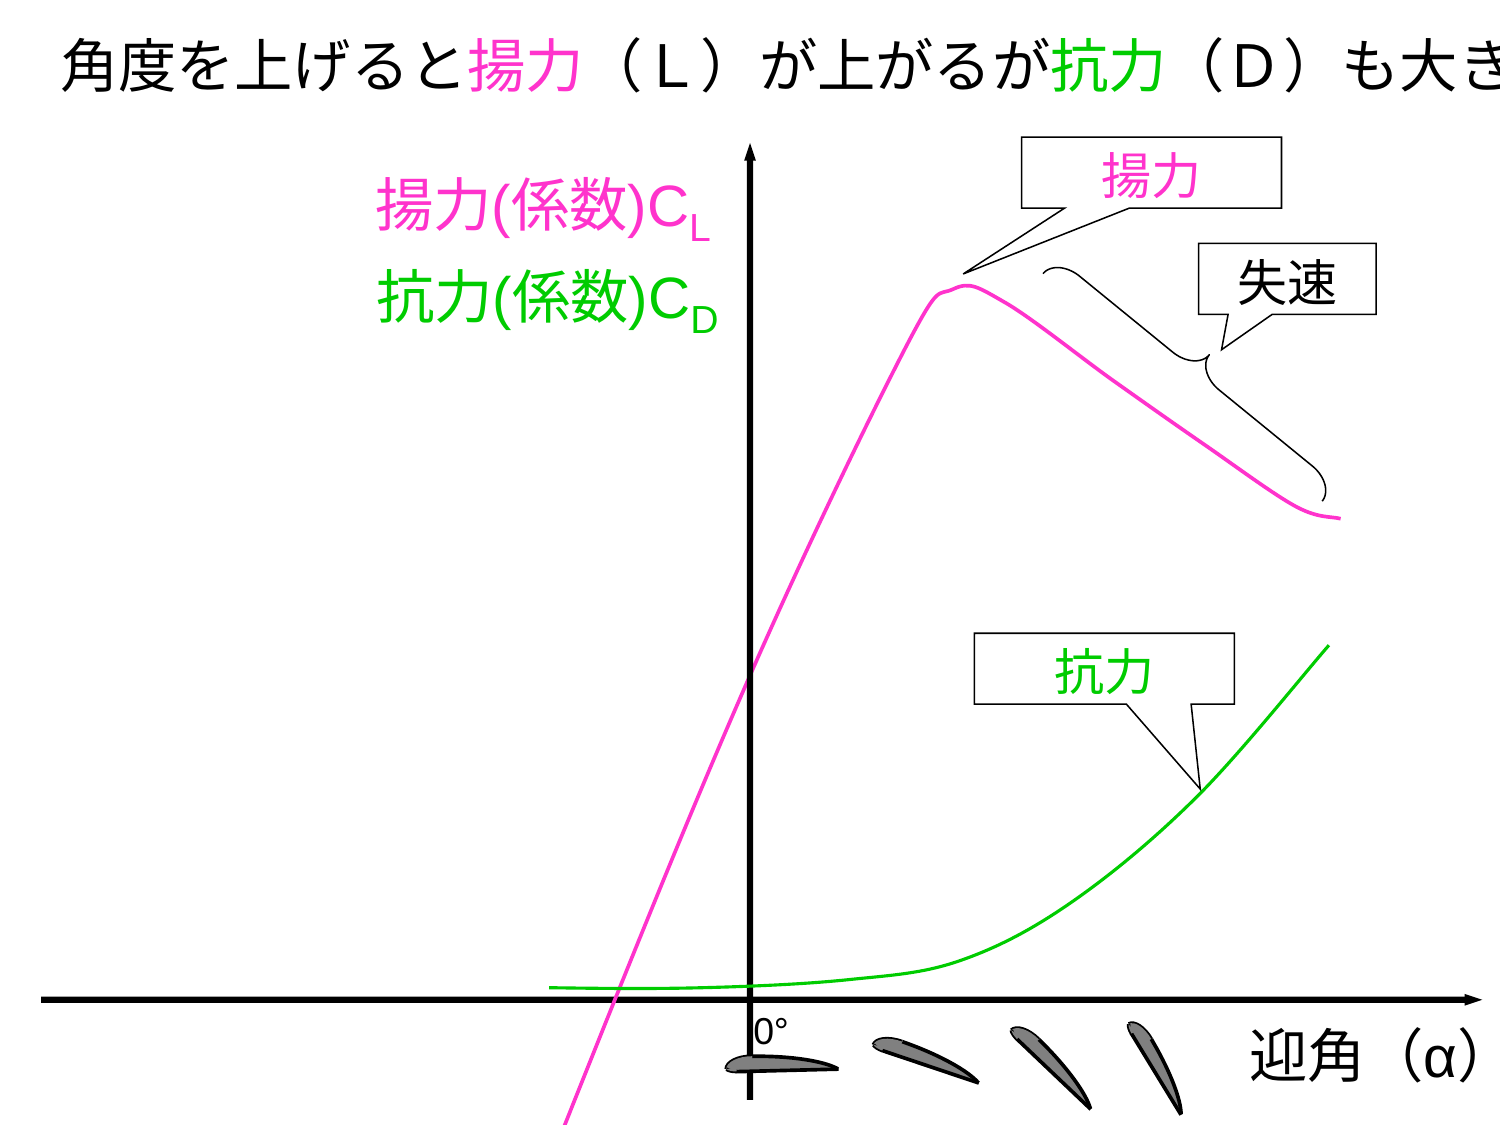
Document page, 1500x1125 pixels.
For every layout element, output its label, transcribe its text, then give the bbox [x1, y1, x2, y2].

text_box 迎角（α） [1234, 1011, 1500, 1097]
text_box [1011, 1028, 1083, 1098]
text_box 角度を上げると揚力（Ｌ）が上がるが抗力（Ｄ）も大きくなる [45, 21, 1500, 106]
text_box 揚力 [963, 137, 1282, 274]
text_box [726, 1056, 825, 1072]
text_box 0° [738, 999, 746, 1058]
text_box 失速 [1198, 243, 1377, 350]
text_box 0° [754, 999, 833, 1060]
text_box 抗力(係数)CD [361, 253, 792, 349]
text_box [1128, 1023, 1177, 1103]
text_box [873, 1038, 966, 1076]
text_box 抗力 [974, 633, 1235, 790]
text_box 揚力(係数)CL [360, 161, 784, 257]
